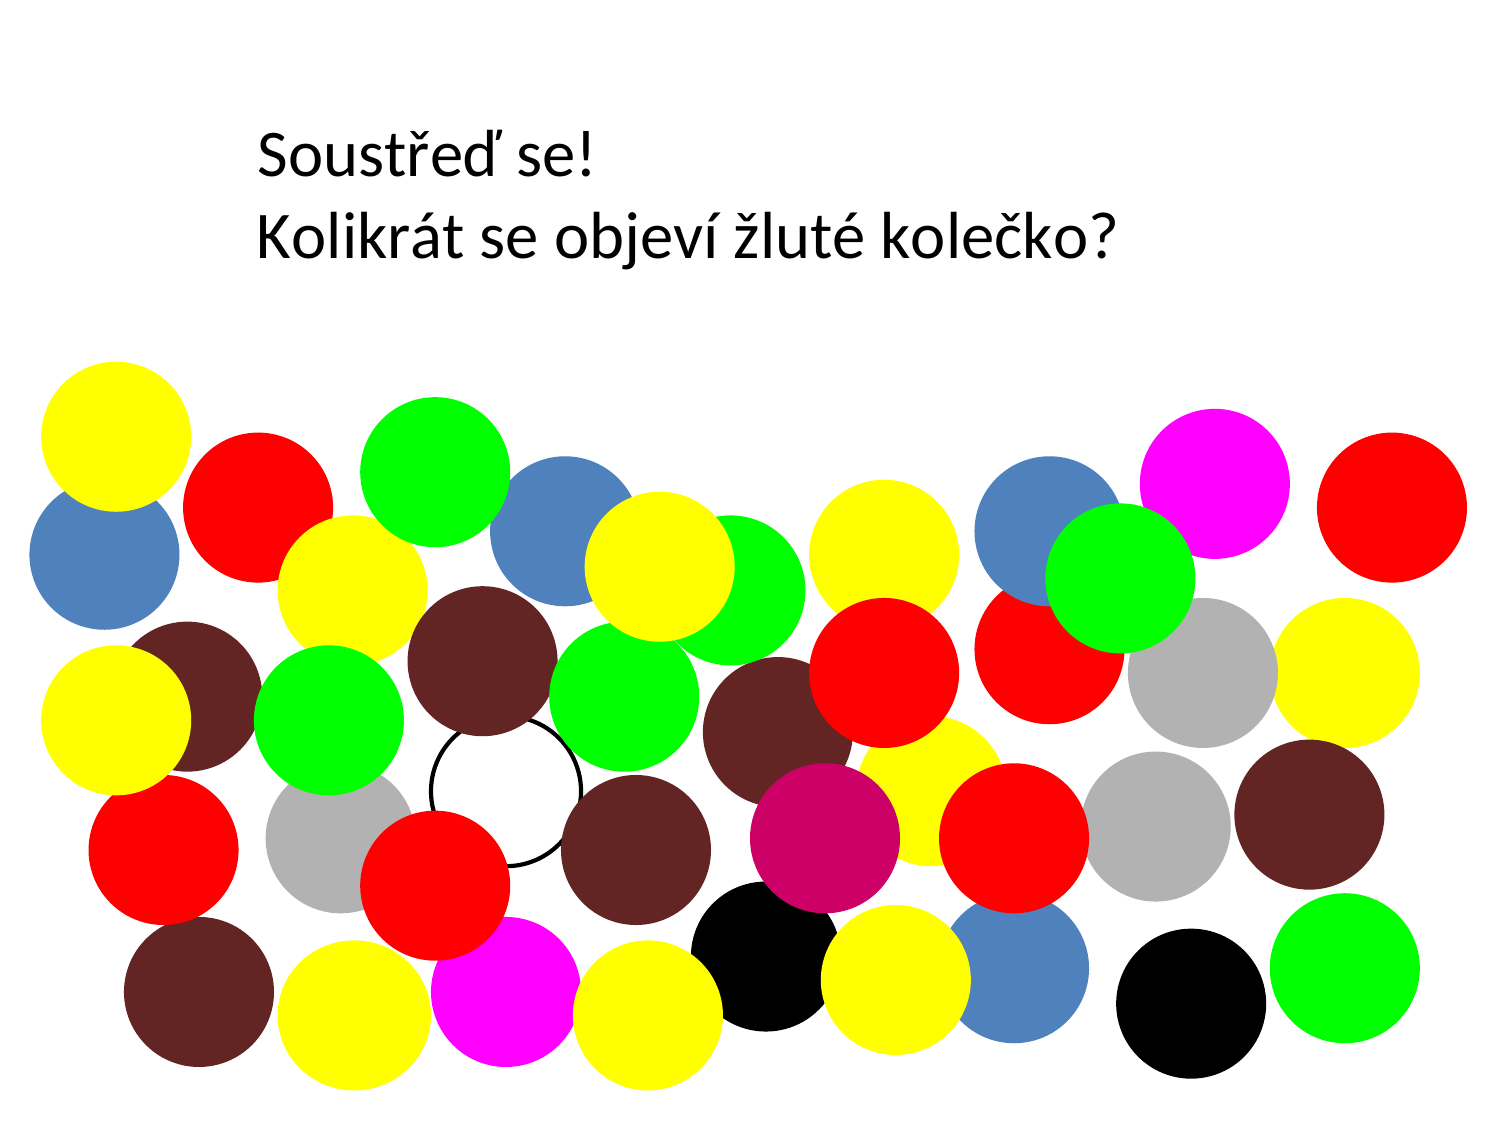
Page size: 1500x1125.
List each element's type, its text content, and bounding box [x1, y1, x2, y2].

text_box [1116, 928, 1267, 1079]
text_box Soustřeď se! [243, 101, 613, 198]
text_box [1269, 893, 1420, 1044]
text_box [974, 408, 1420, 890]
text_box [29, 361, 192, 630]
text_box [41, 397, 1231, 1091]
text_box Kolikrát se objeví žluté kolečko? [242, 184, 1136, 280]
text_box [1316, 432, 1467, 583]
